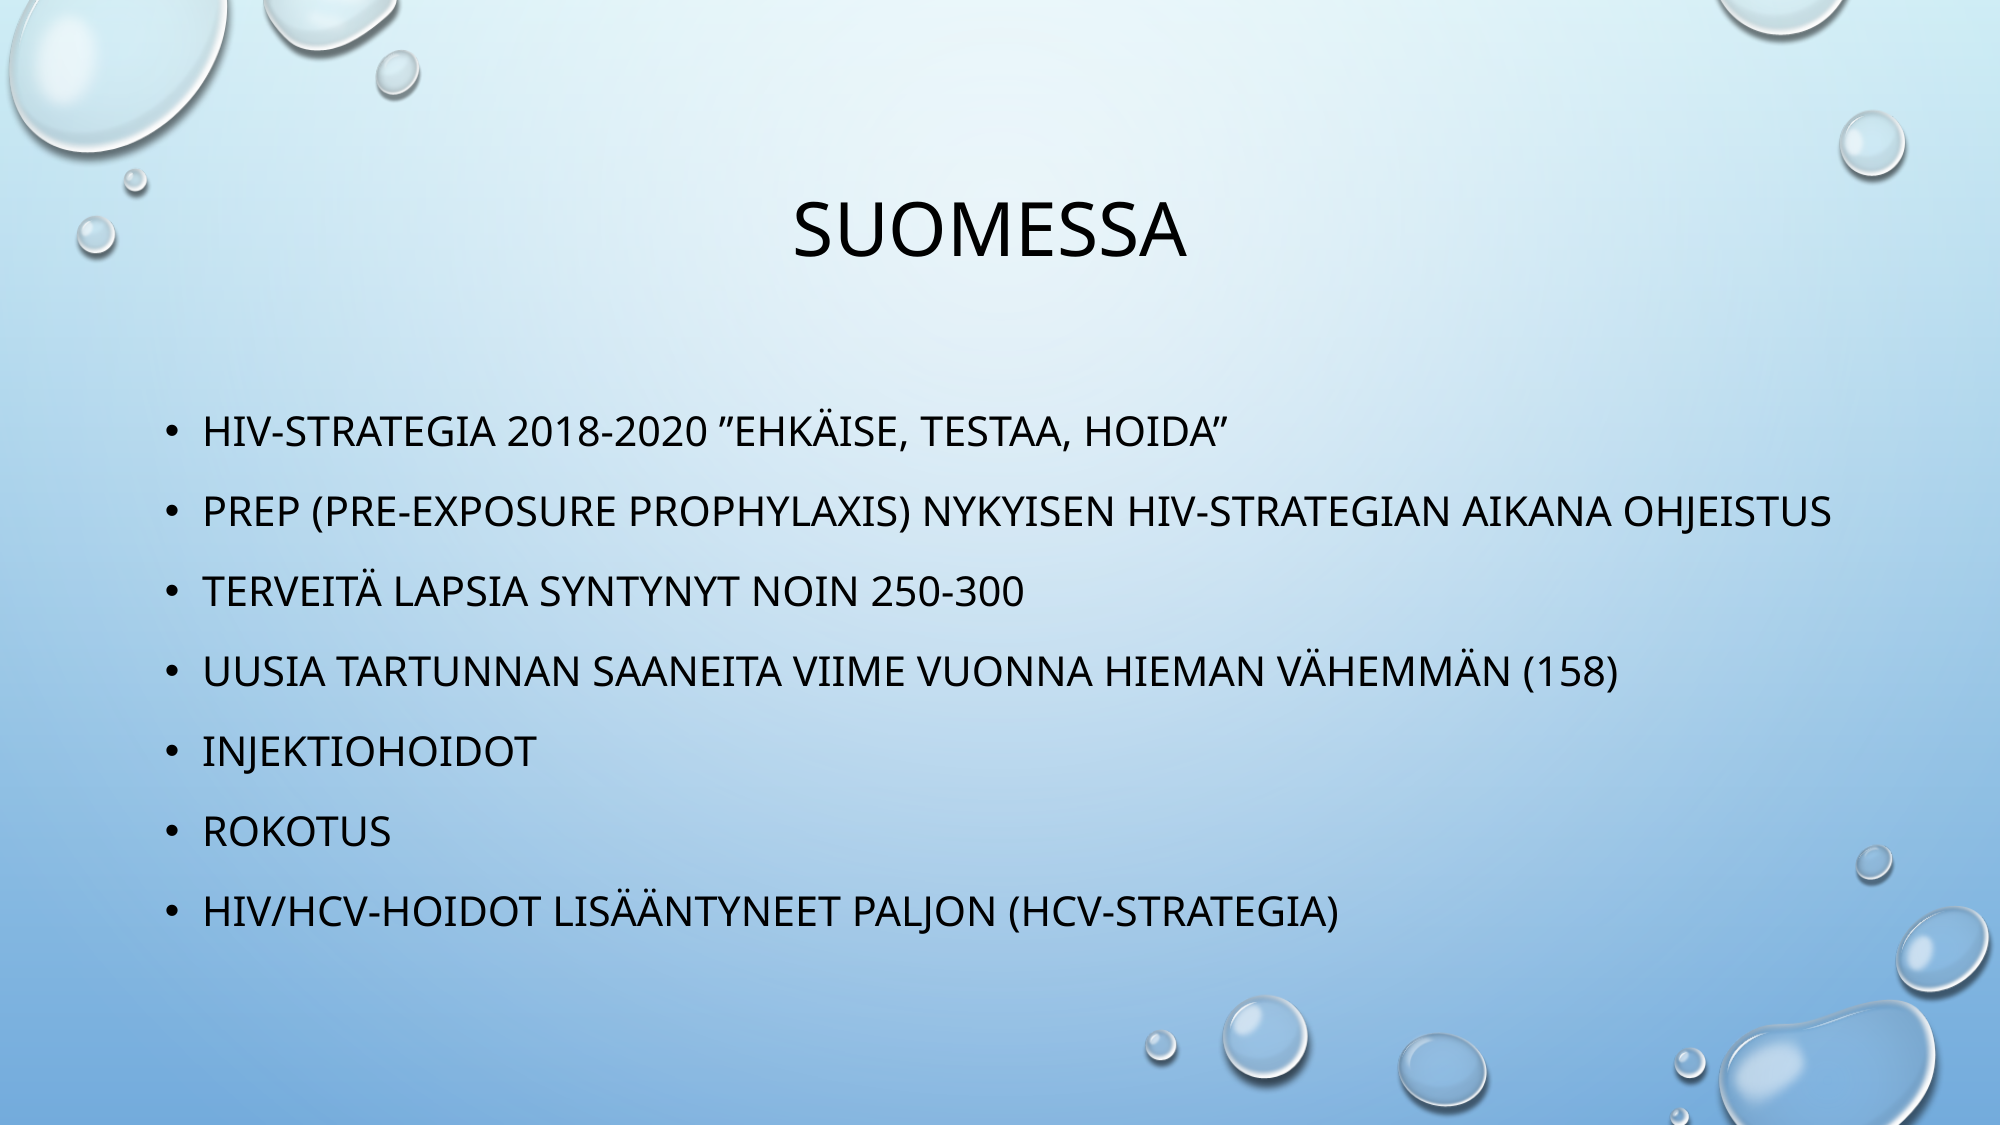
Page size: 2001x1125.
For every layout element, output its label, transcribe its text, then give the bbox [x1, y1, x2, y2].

title Suomessa [149, 101, 1851, 364]
list HIV-strategia 2018-2020 ”Ehkäise, testaa, hoida” Prep (pre-exposure prophylaxis) nykyisen HIV-strategian aikana ohjeistus Terveitä lapsia syntynyt noin 250-300 Uusia tartunnan saaneita viime vuonna hieman vähemmän (158) Injektiohoidot Rokotus HIV/HCV-hoidot lisääntyneet paljon (HCV-strategia) [149, 388, 1850, 950]
